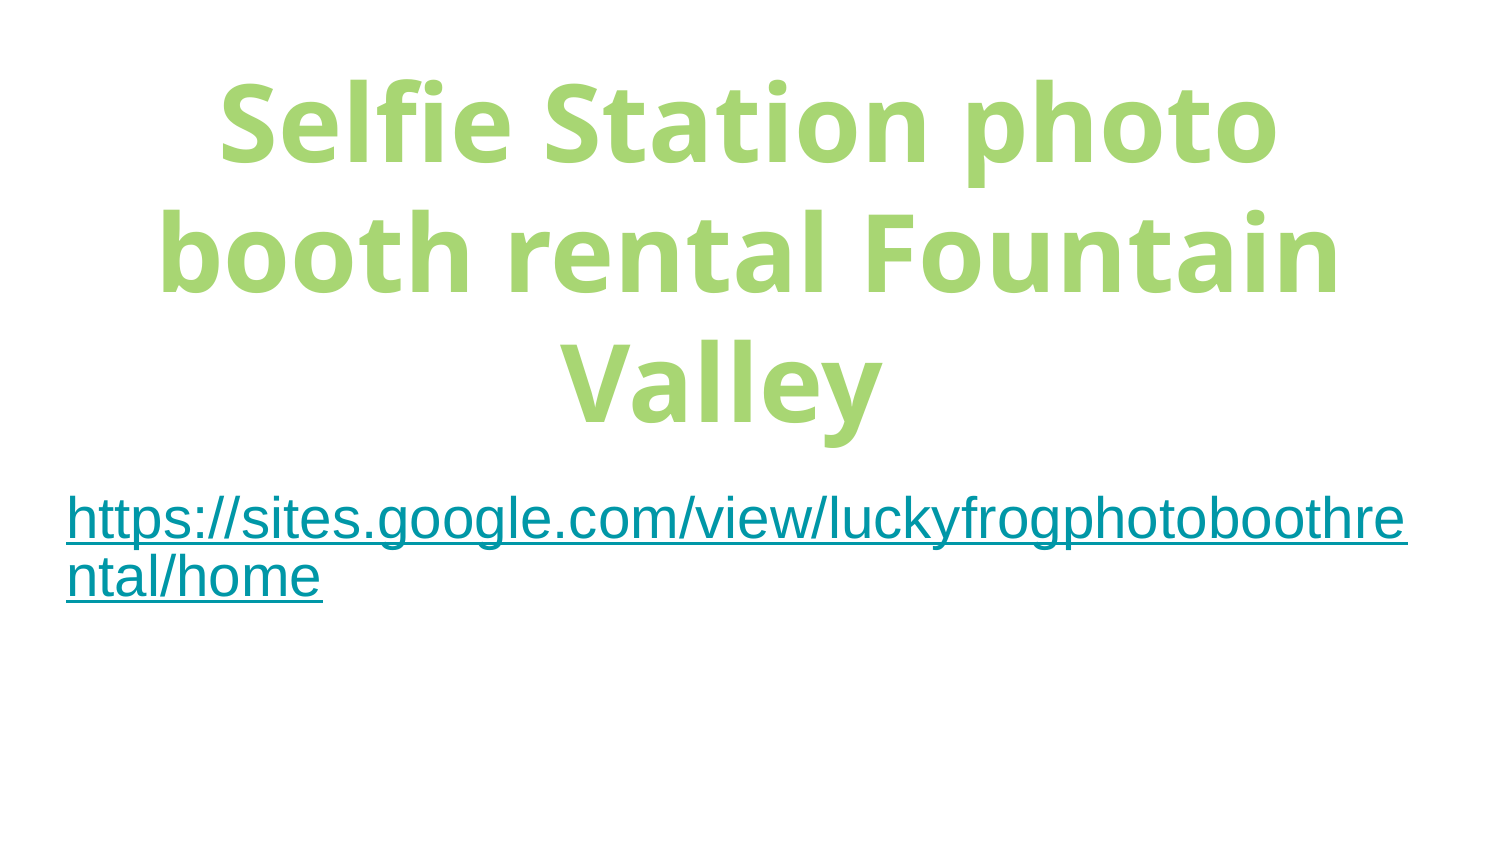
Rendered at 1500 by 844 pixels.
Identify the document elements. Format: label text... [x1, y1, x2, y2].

title Selfie Station photo booth rental Fountain Valley [51, 122, 1449, 459]
subtitle https://sites.google.com/view/luckyfrogphotoboothrental/home [51, 464, 1449, 595]
